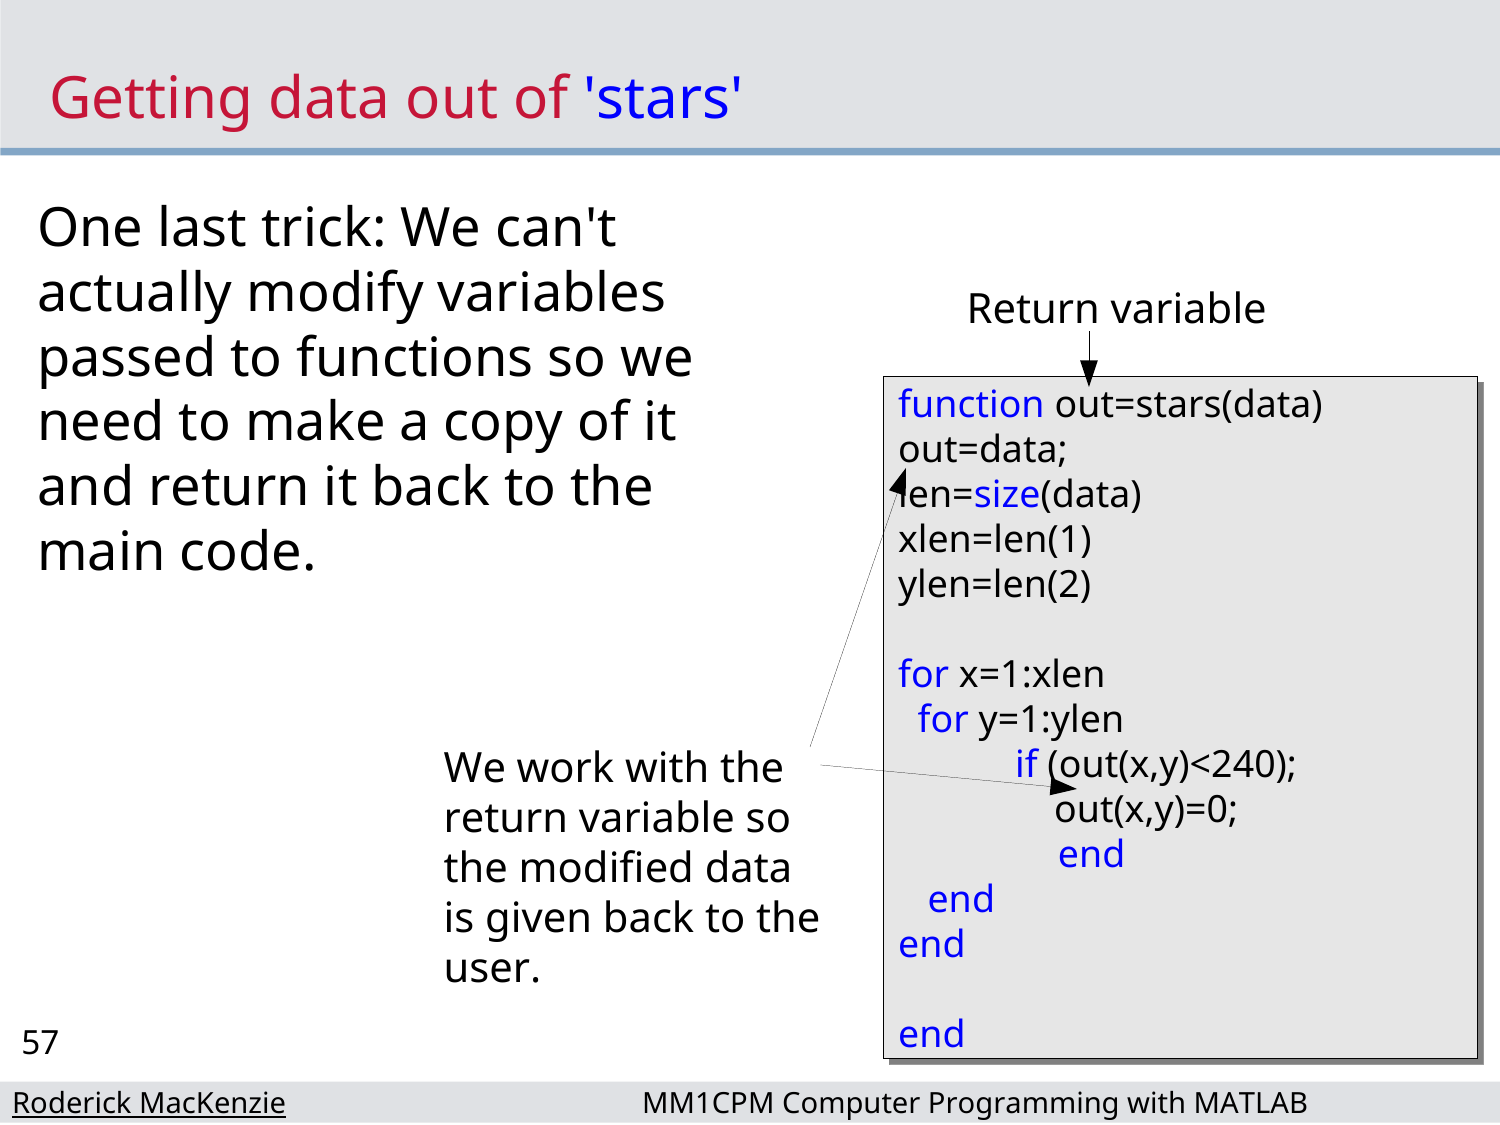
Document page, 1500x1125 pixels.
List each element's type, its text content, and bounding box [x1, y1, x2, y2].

text_box One last trick: We can't actually modify variables passed to functions so we need to make a copy of it and return it back to the main code. [22, 184, 743, 590]
text_box Return variable [937, 274, 1302, 350]
text_box <number> [6, 1013, 222, 1084]
text_box function out=stars(data) out=data; len=size(data) xlen=len(1) ylen=len(2) for x=1:xlen for y=1:ylen if (out(x,y)<240); out(x,y)=0; end end end end [883, 376, 1478, 1059]
text_box We work with the return variable so the modified data is given back to the user. [428, 733, 842, 999]
title Getting data out of 'stars' [34, 43, 1494, 149]
